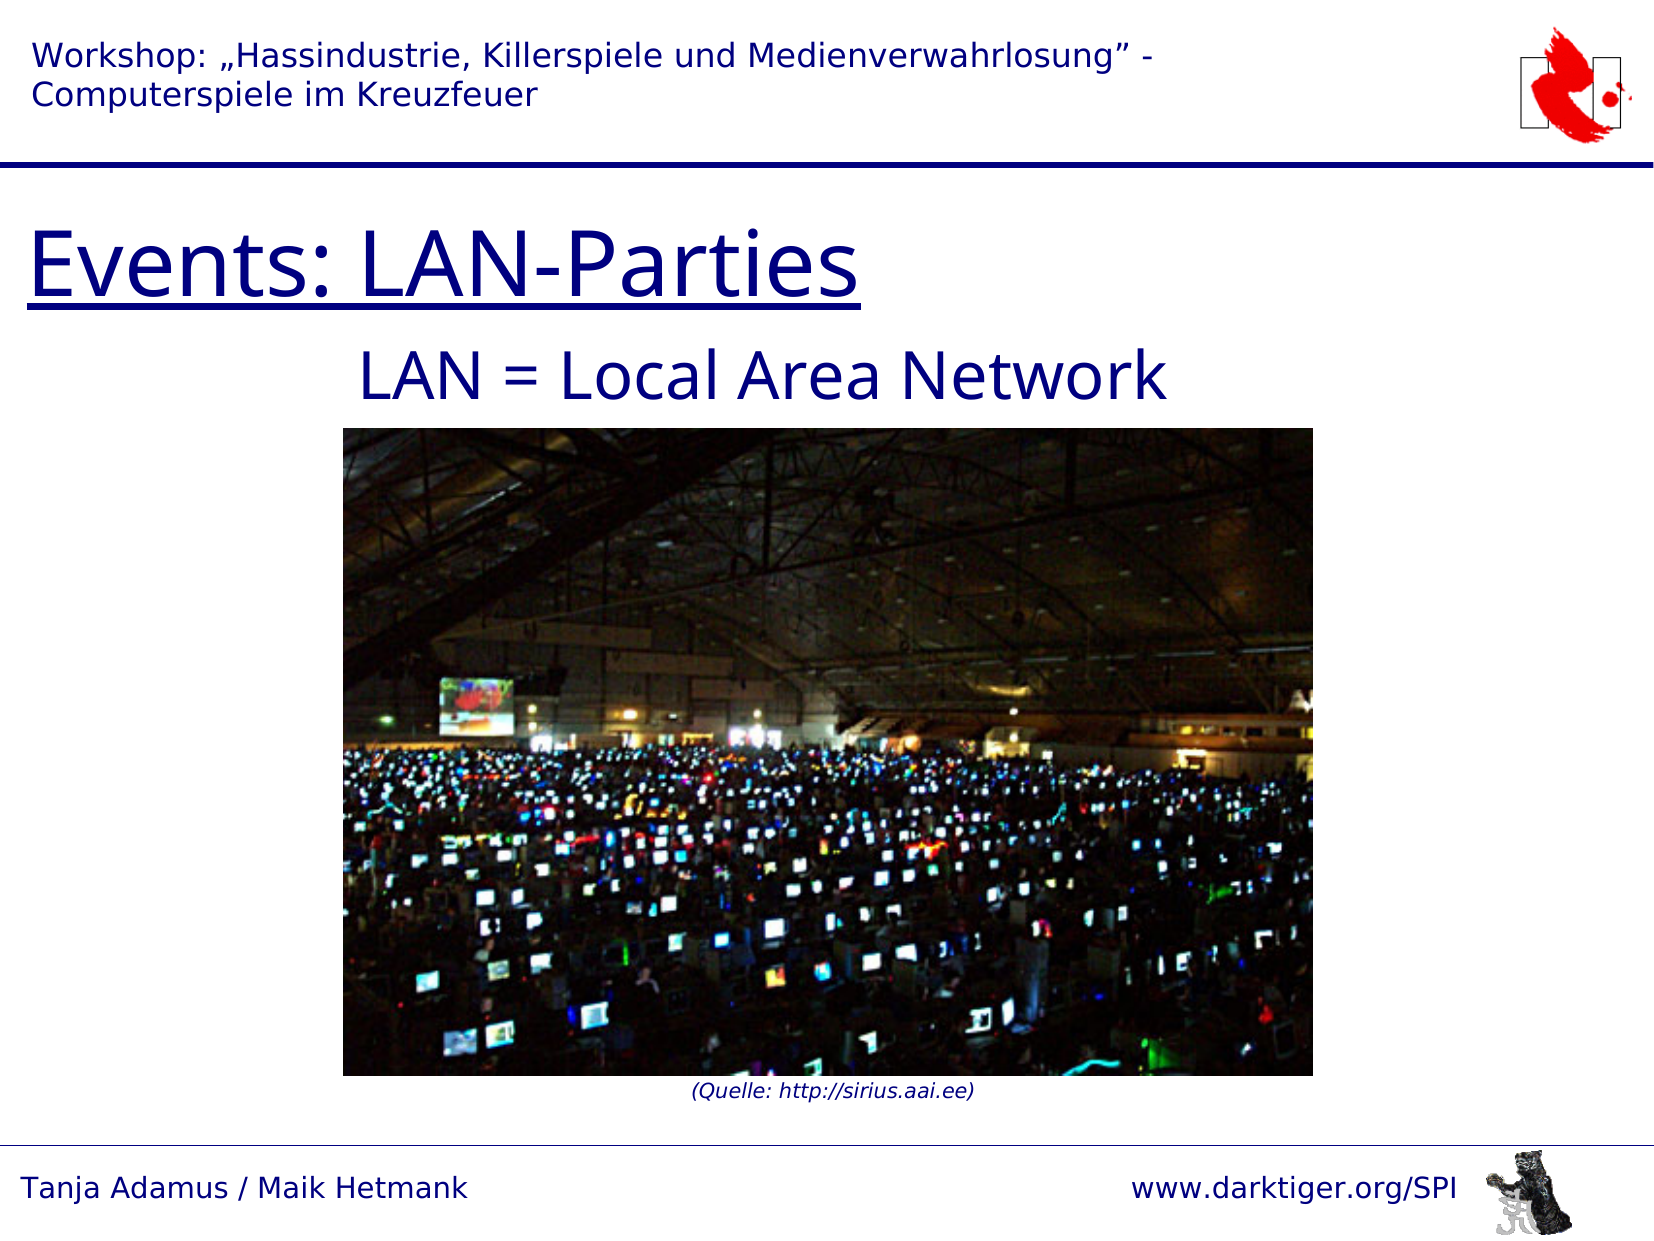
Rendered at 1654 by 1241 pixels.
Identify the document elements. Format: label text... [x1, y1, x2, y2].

picture [343, 428, 1313, 1076]
text_box Events: LAN-Parties [11, 190, 1459, 318]
text_box (Quelle: http://sirius.aai.ee) [676, 1072, 991, 1120]
text_box Workshop: „Hassindustrie, Killerspiele und Medienverwahrlosung” - Computerspiele im Kreuzfeuer [16, 29, 1418, 178]
text_box LAN = Local Area Network [342, 320, 1306, 417]
picture [1503, 16, 1632, 148]
picture [1486, 1150, 1572, 1235]
